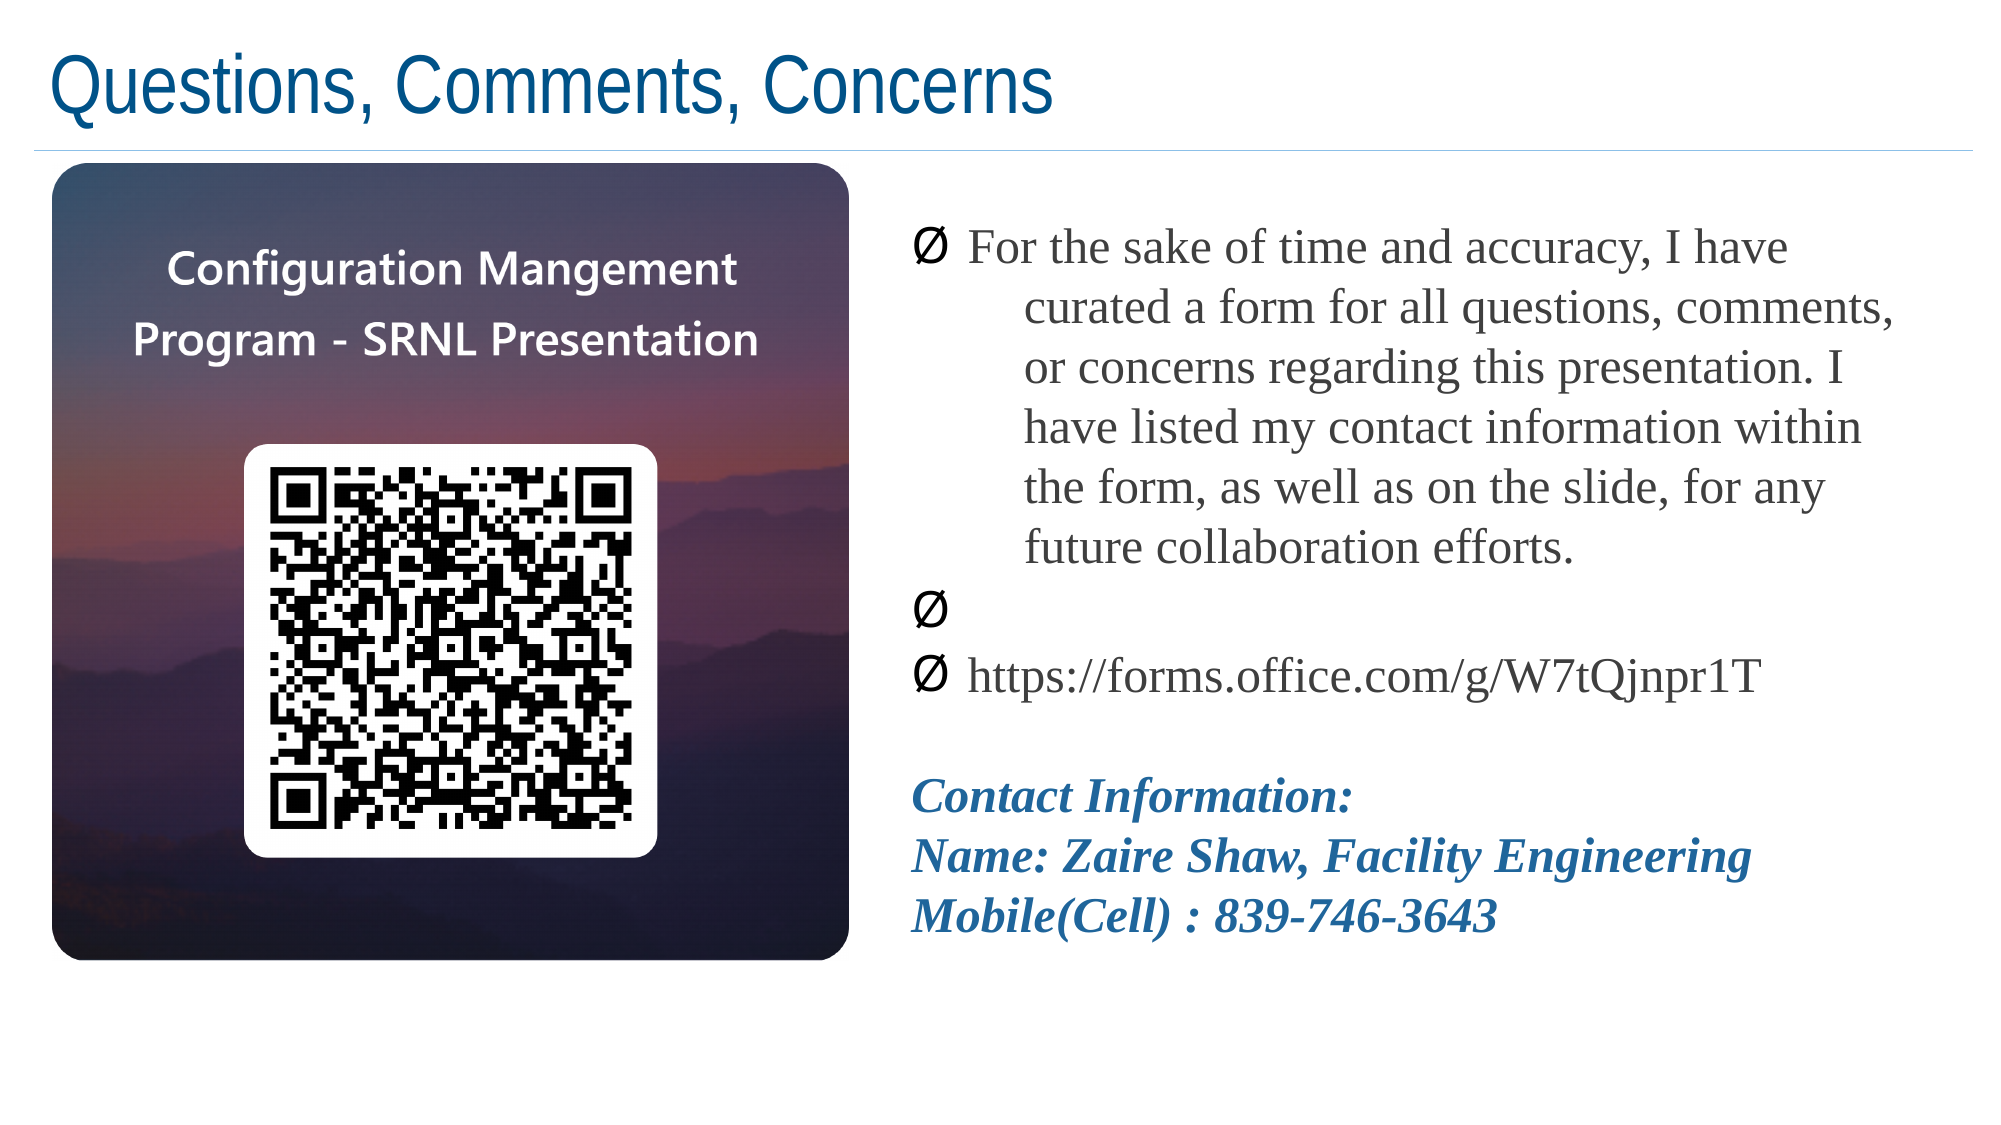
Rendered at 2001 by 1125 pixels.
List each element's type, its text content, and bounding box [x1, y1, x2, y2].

picture [52, 164, 849, 961]
text_box For the sake of time and accuracy, I have curated a form for all questions, comments, or concerns regarding this presentation. I have listed my contact information within the form, as well as on the slide, for any future collaboration efforts. https://forms.office.com/g/W7tQjnpr1T Contact Information: Name: Zaire Shaw, Facility Engineering Mobile(Cell) : 839-746-3643 [896, 206, 1923, 949]
title Questions, Comments, Concerns [34, 22, 1973, 151]
